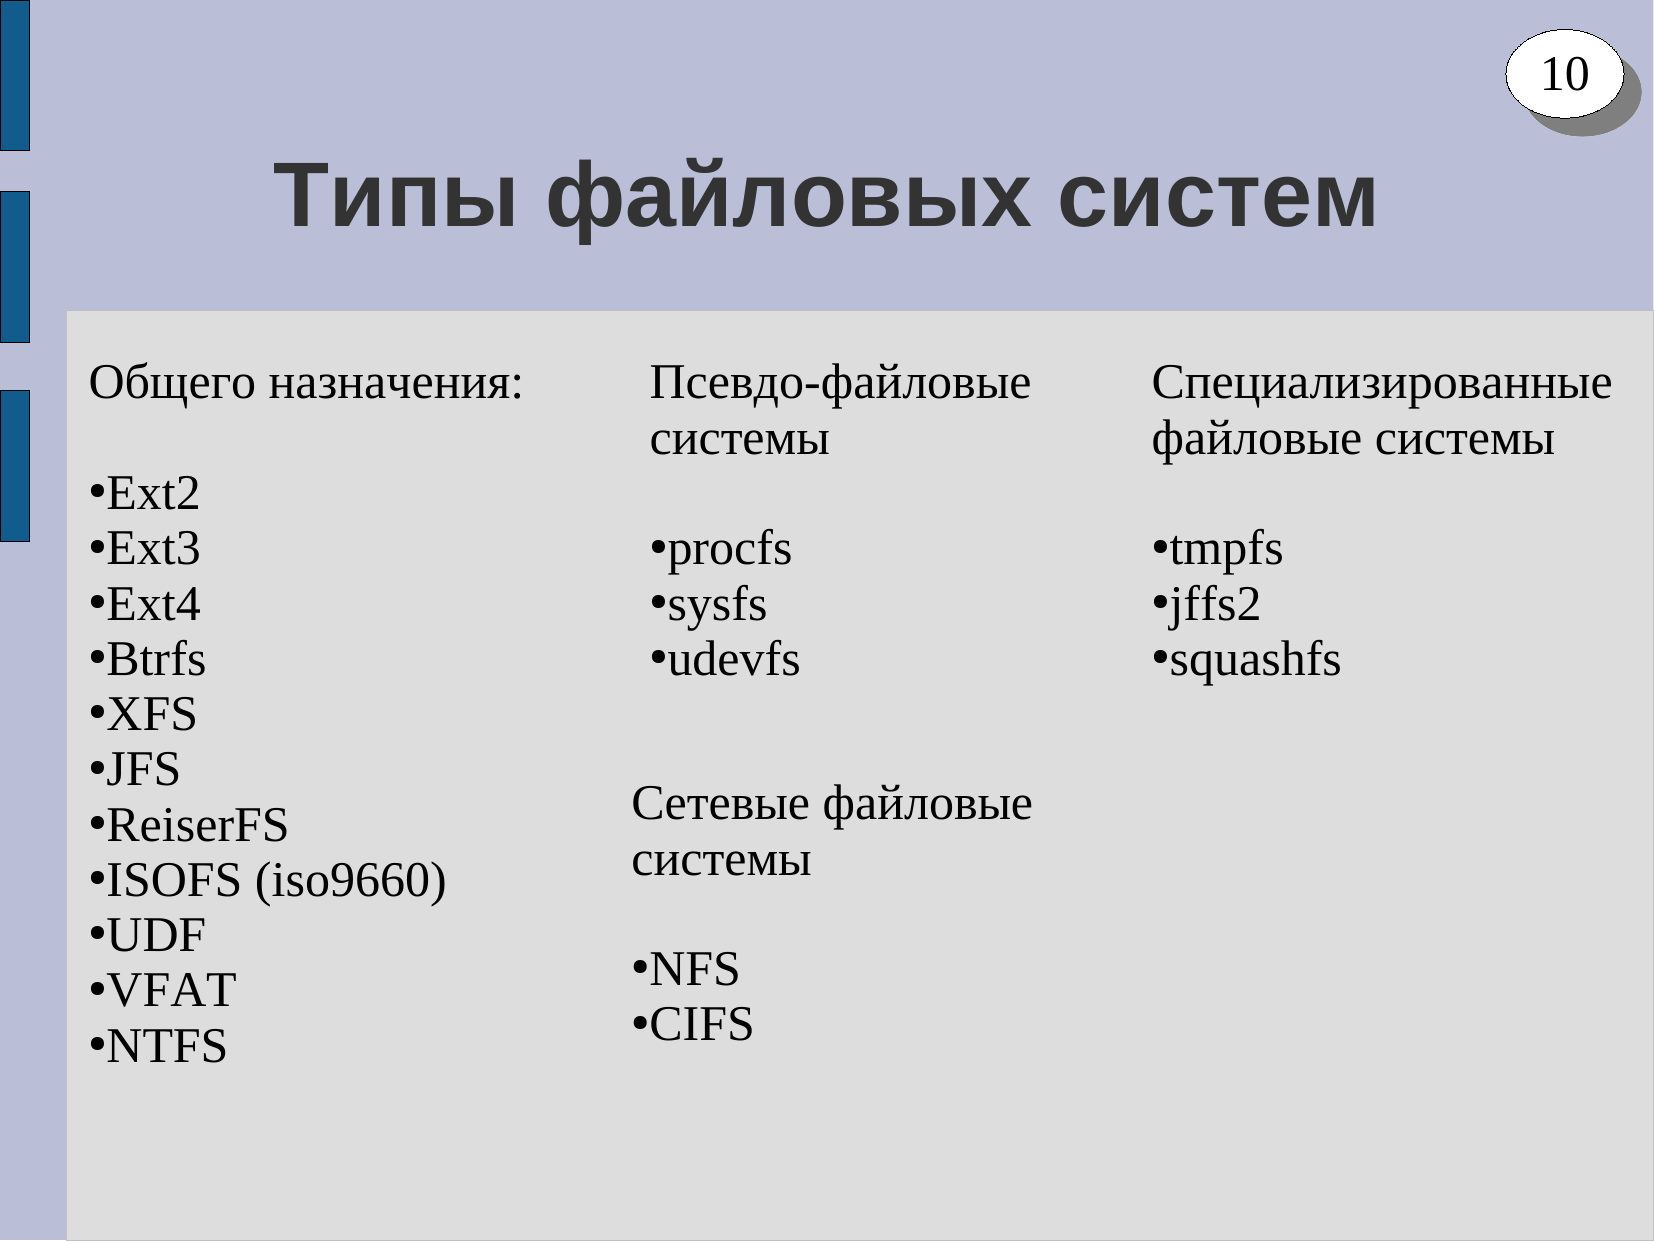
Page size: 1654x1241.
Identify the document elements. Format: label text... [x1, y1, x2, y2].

text_box 10 [1505, 29, 1625, 119]
text_box Общего назначения: Ext2 Ext3 Ext4 Btrfs XFS JFS ReiserFS ISOFS (iso9660) UDF VFAT NTFS [88, 354, 525, 1073]
text_box Специализированные файловые системы tmpfs jffs2 squashfs [1151, 354, 1613, 687]
text_box Псевдо-файловые системы procfs sysfs udevfs [649, 354, 1032, 687]
text_box Сетевые файловые системы NFS CIFS [631, 775, 1034, 1052]
title Типы файловых систем [121, 91, 1534, 299]
